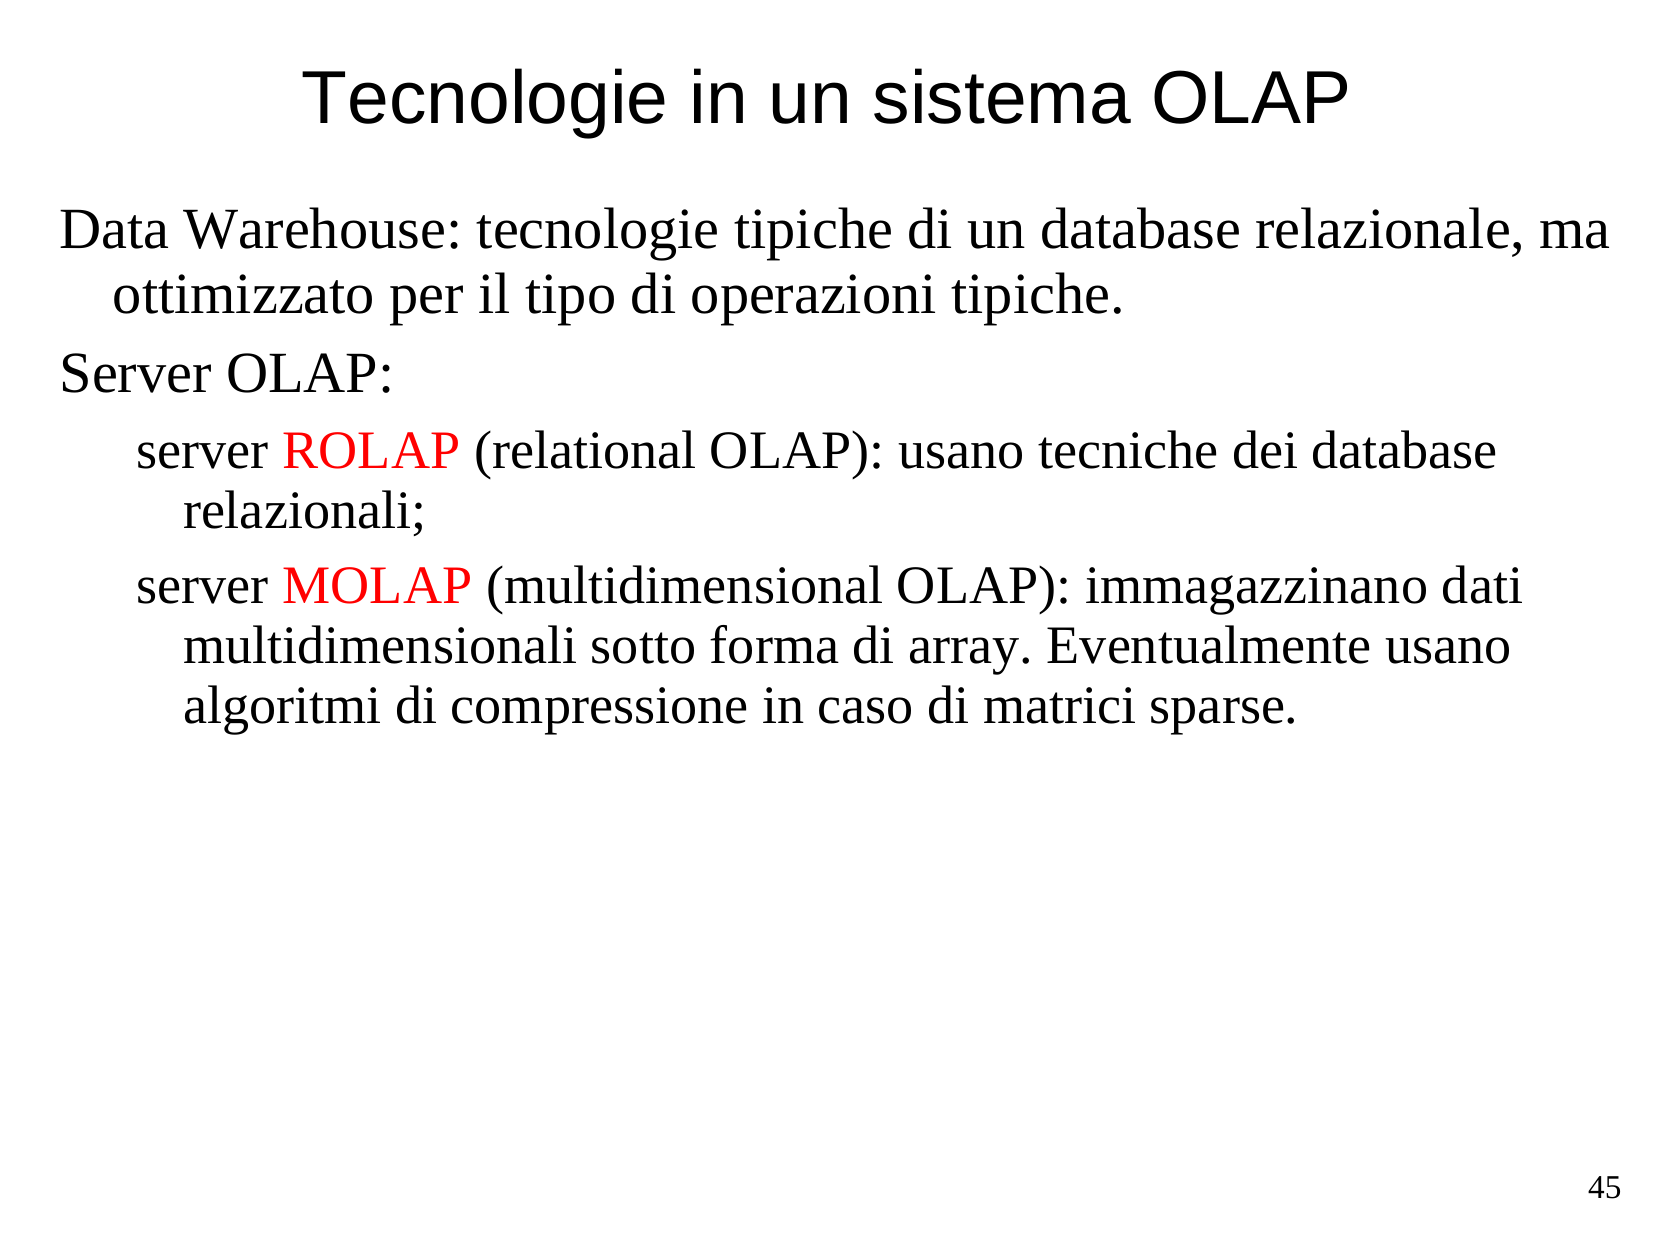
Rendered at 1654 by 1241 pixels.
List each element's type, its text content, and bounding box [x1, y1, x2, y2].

title Tecnologie in un sistema OLAP [37, 30, 1617, 166]
list Data Warehouse: tecnologie tipiche di un database relazionale, ma ottimizzato per il tipo di operazioni tipiche. Server OLAP: server ROLAP (relational OLAP): usano tecniche dei database relazionali; server MOLAP (multidimensional OLAP): immagazzinano dati multidimensionali sotto forma di array. Eventualmente usano algoritmi di compressione in caso di matrici sparse. [42, 196, 1612, 1187]
